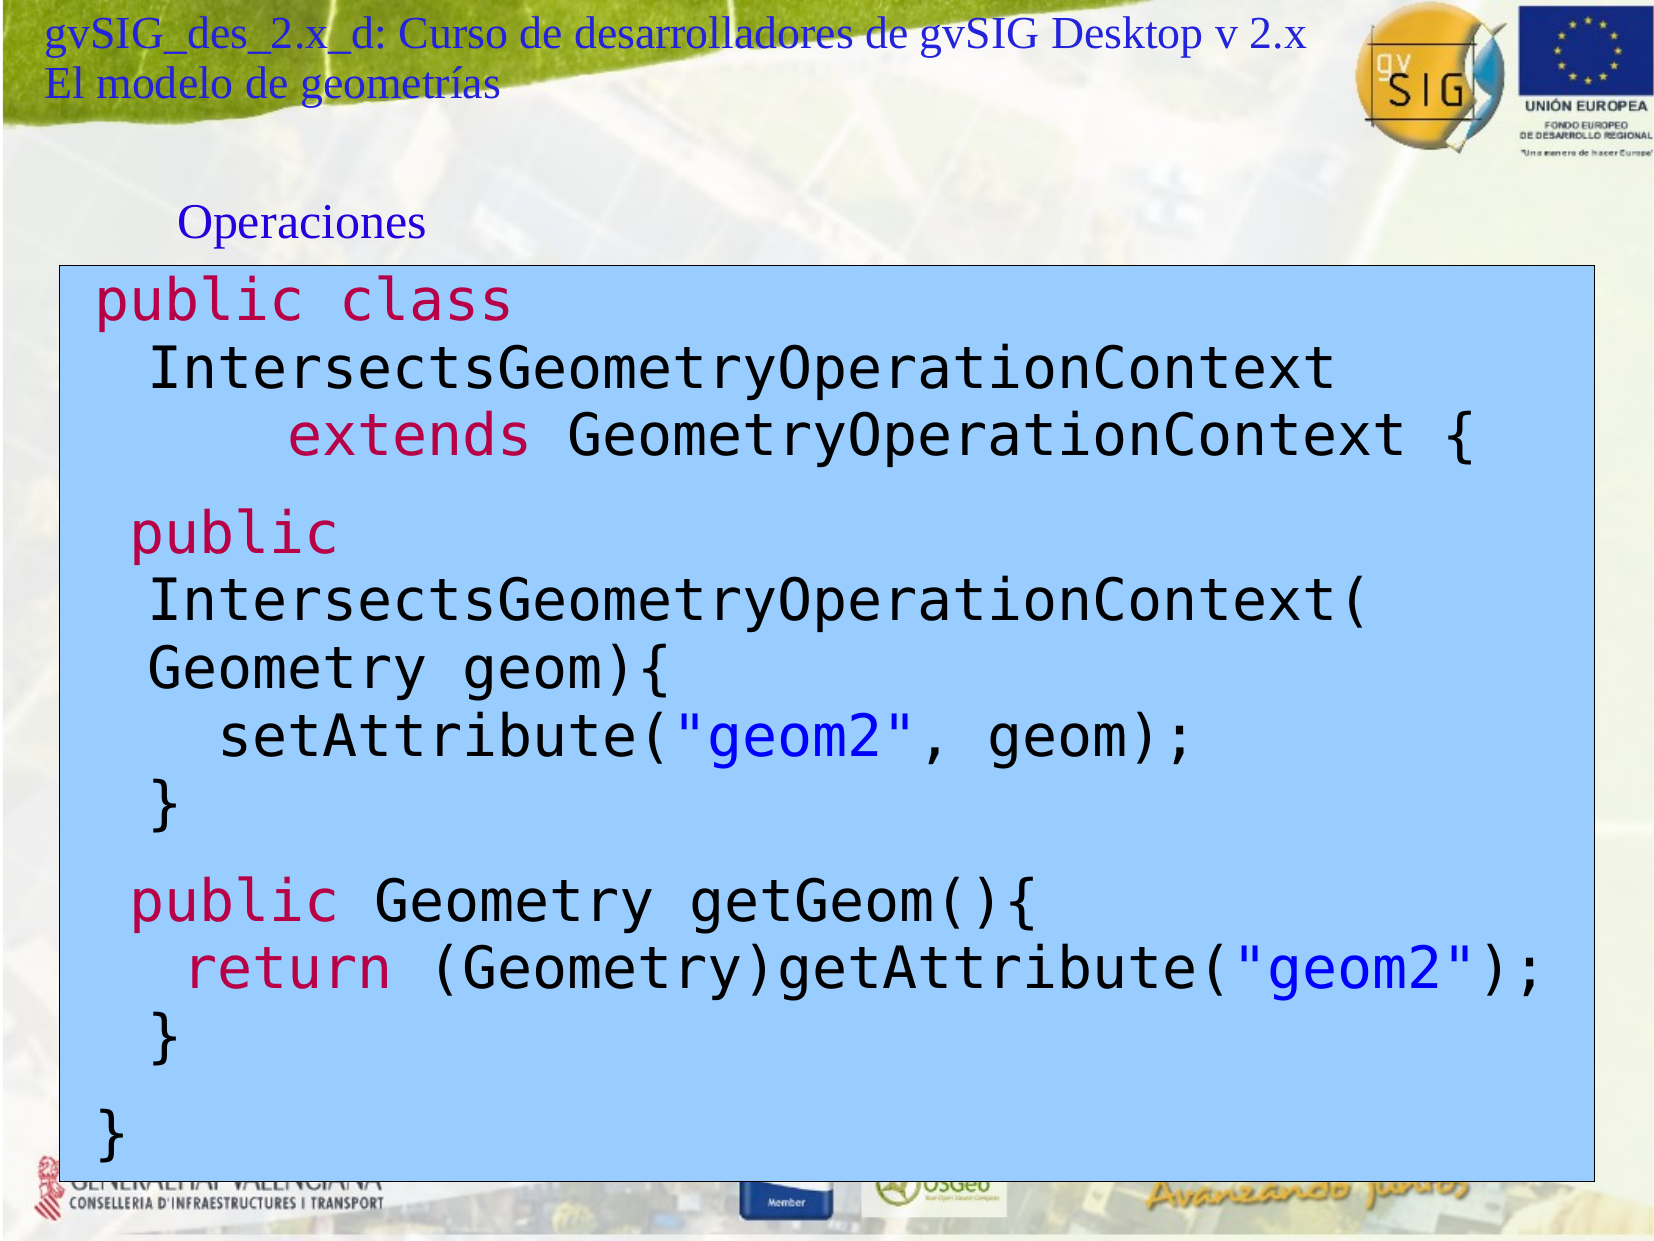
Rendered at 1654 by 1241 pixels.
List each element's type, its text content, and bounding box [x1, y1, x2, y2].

picture [2, 0, 1654, 1241]
title Operaciones [177, 95, 1329, 266]
picture [407, 78, 416, 86]
picture [349, 78, 360, 95]
list public class IntersectsGeometryOperationContext extends GeometryOperationContext { public IntersectsGeometryOperationContext( Geometry geom){ setAttribute("geom2", geom); } public Geometry getGeom(){ return (Geometry)getAttribute("geom2"); } } [76, 266, 1565, 1241]
picture [386, 79, 394, 95]
picture [329, 78, 338, 86]
picture [216, 78, 227, 95]
text_box [1329, 265, 1595, 1182]
picture [307, 78, 316, 89]
text_box [59, 265, 177, 1182]
picture [373, 79, 382, 95]
picture [251, 78, 261, 95]
picture [467, 87, 475, 95]
picture [274, 78, 283, 86]
picture [184, 78, 193, 86]
